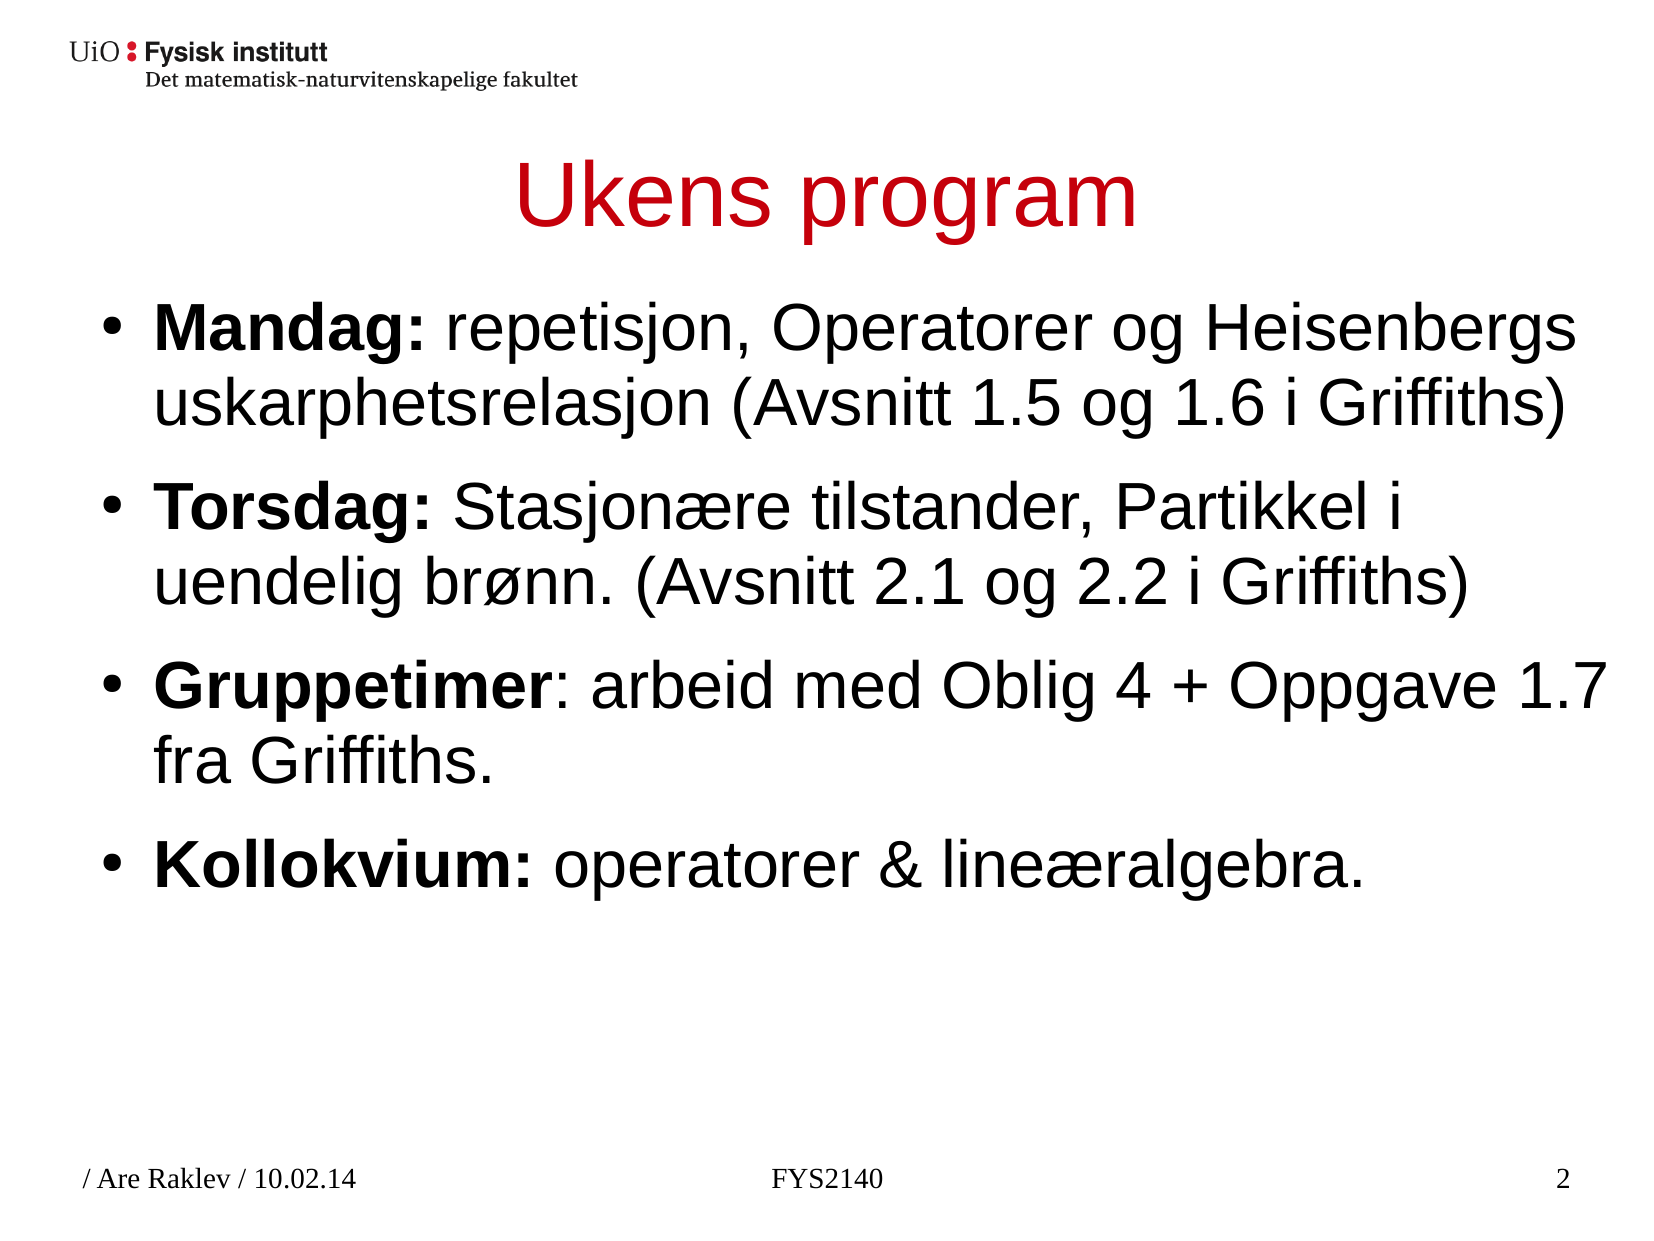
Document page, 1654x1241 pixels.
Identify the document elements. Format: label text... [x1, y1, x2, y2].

title Ukens program [82, 90, 1571, 290]
list Mandag: repetisjon, Operatorer og Heisenbergs uskarphetsrelasjon (Avsnitt 1.5 og 1.6 i Griffiths) Torsdag: Stasjonære tilstander, Partikkel i uendelig brønn. (Avsnitt 2.1 og 2.2 i Griffiths) Gruppetimer: arbeid med Oblig 4 + Oppgave 1.7 fra Griffiths. Kollokvium: operatorer & lineæralgebra. [82, 290, 1613, 1094]
picture [68, 37, 581, 93]
